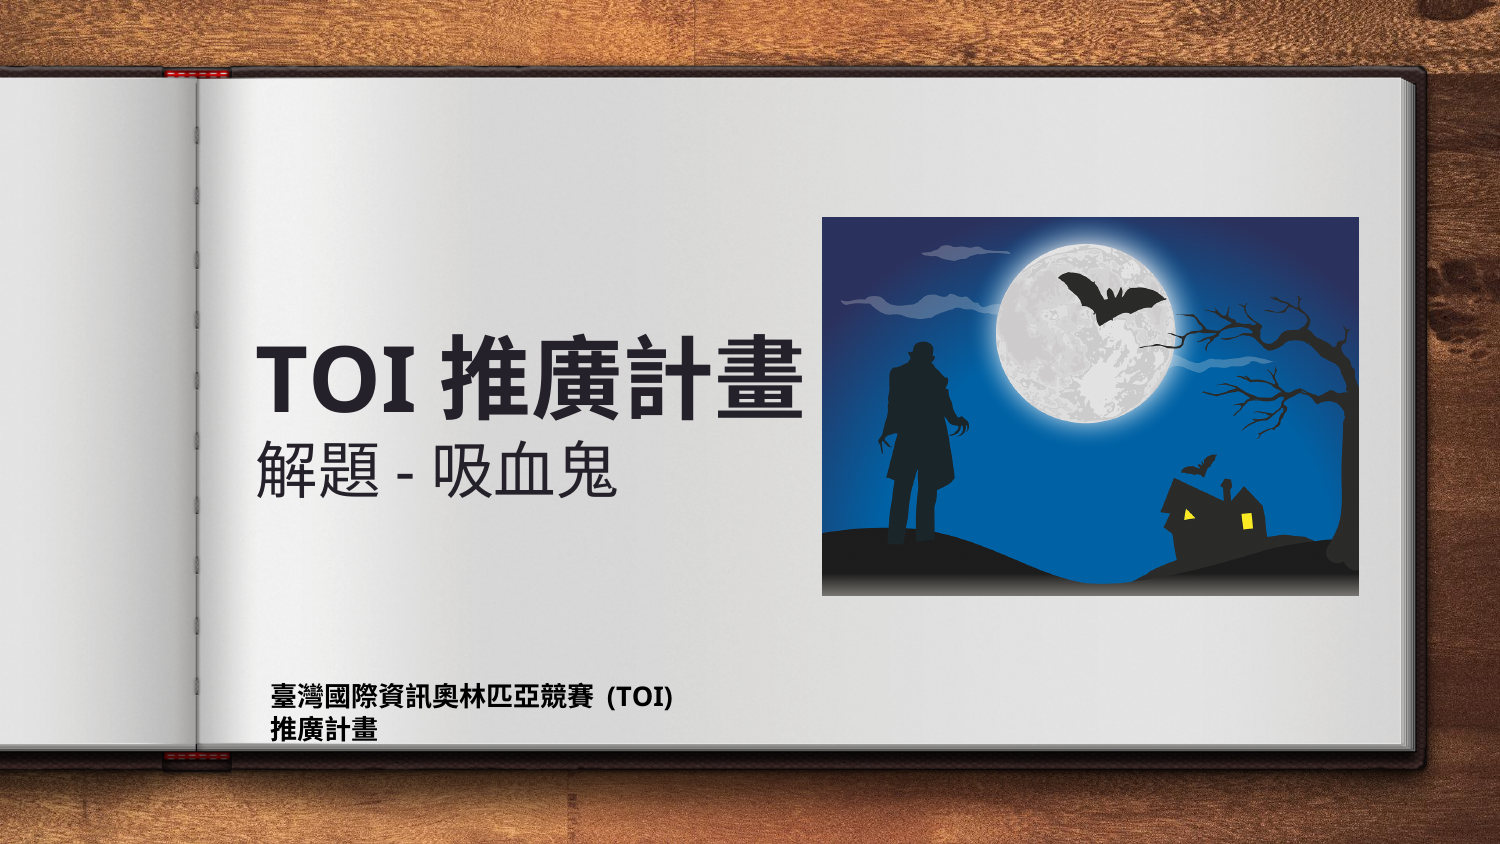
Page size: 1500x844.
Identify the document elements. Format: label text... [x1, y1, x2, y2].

picture [822, 217, 1359, 597]
text_box TOI推廣計畫 解題-吸血鬼 [240, 262, 822, 565]
